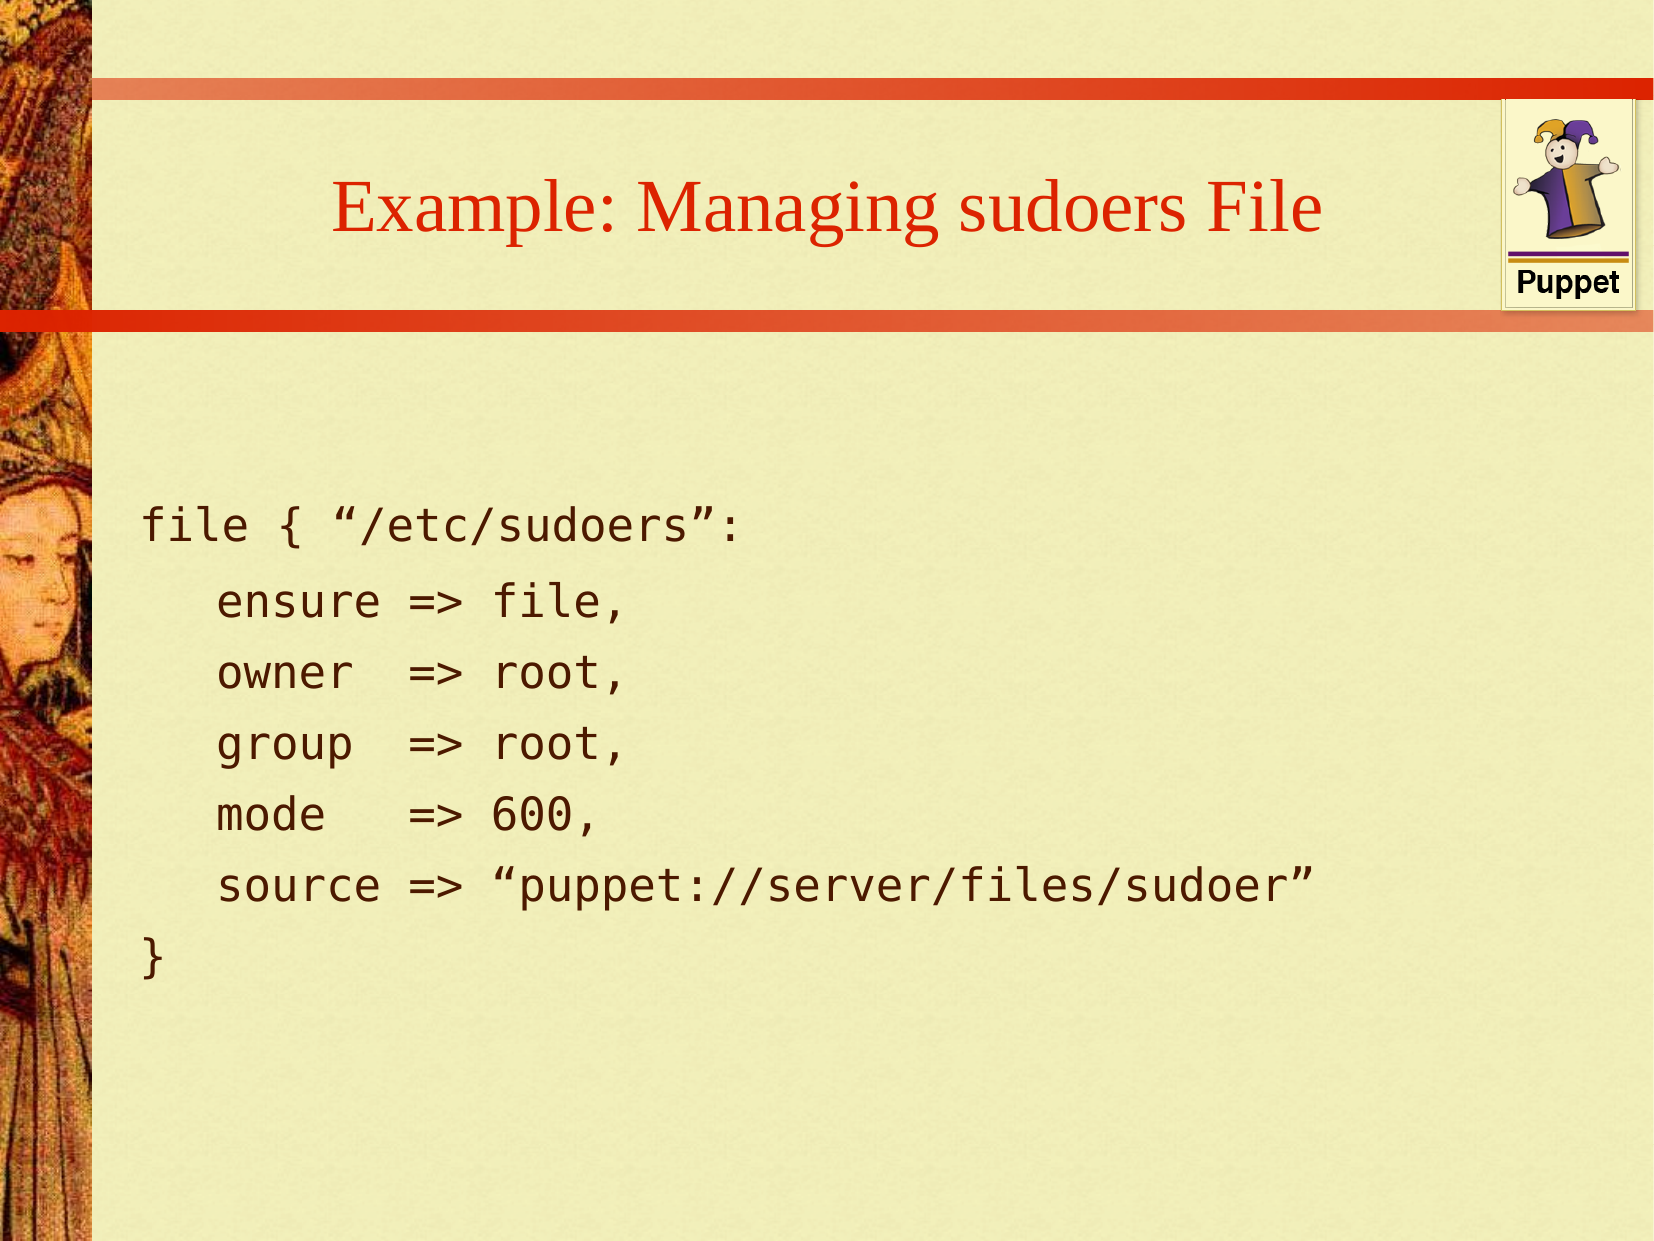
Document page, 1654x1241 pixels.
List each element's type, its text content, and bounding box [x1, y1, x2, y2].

title Example: Managing sudoers File [121, 102, 1534, 311]
list file { “/etc/sudoers”: ensure => file, owner => root, group => root, mode => 600, source => “puppet://server/files/sudoer” } [121, 344, 1534, 1127]
picture [0, 0, 1654, 1241]
